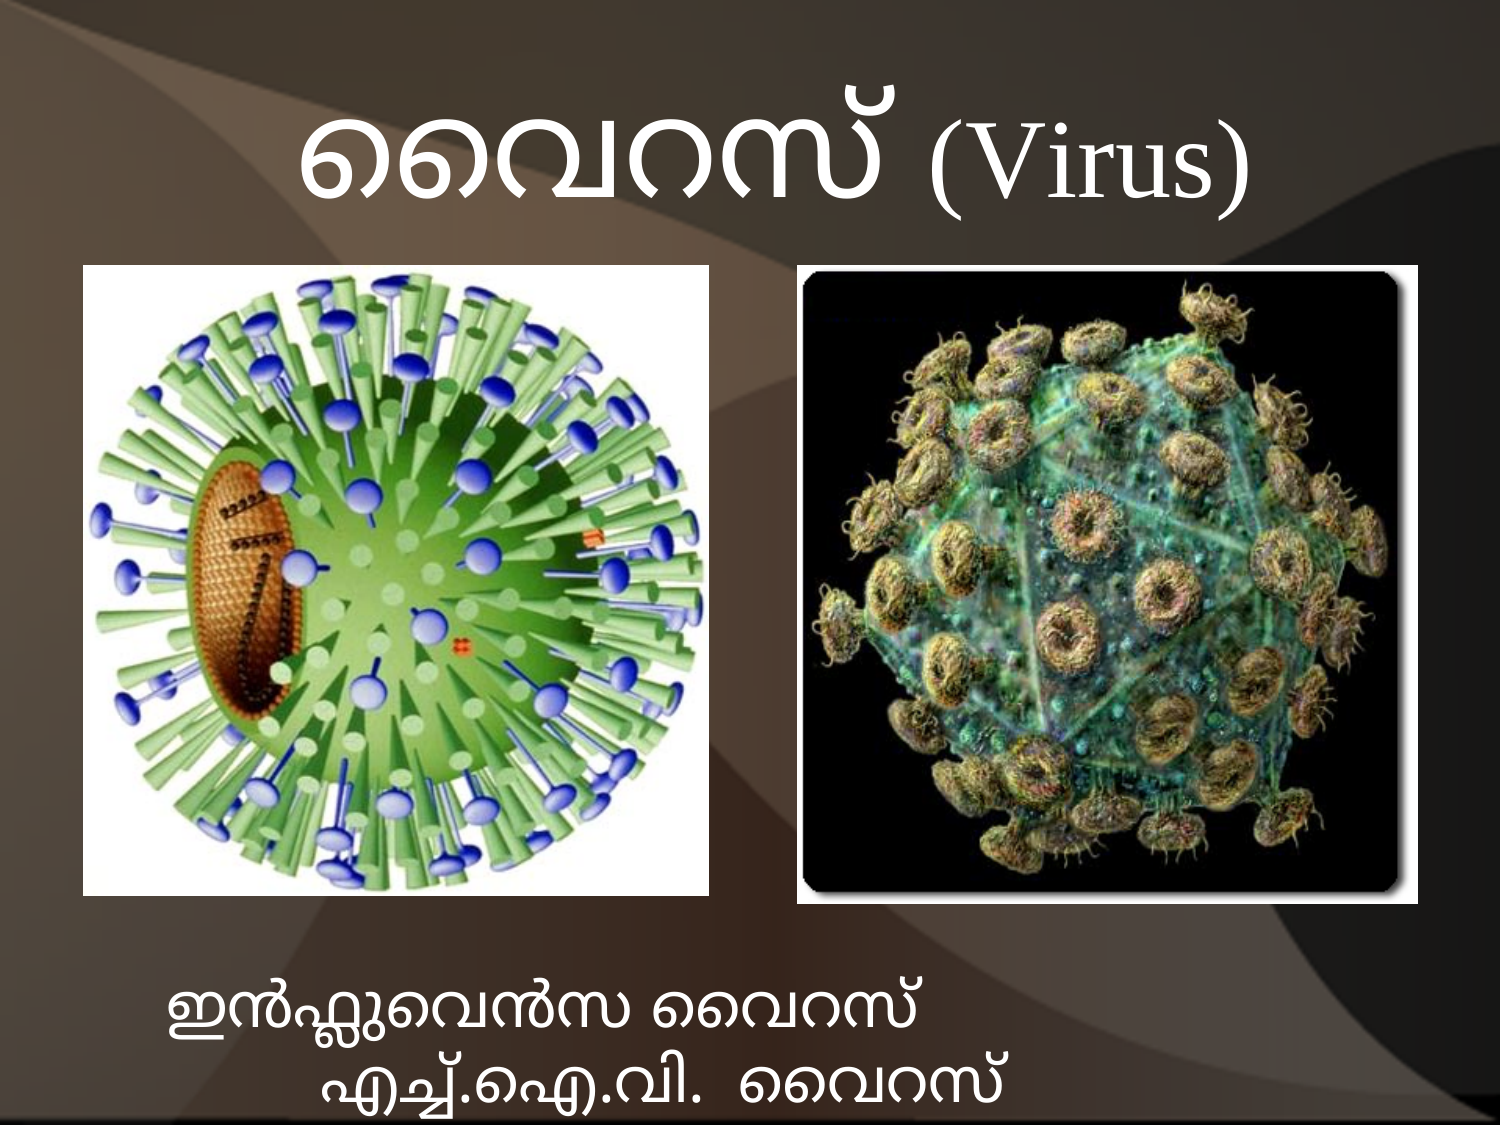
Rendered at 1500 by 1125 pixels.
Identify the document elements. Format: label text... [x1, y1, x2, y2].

list ഇന്‍ഫ്ലുവെന്‍സ വൈറസ് എച്ച്.ഐ.വി. വൈറസ് [113, 957, 1388, 1125]
title വൈറസ് (Virus) [75, 29, 1425, 233]
picture [0, 0, 1500, 1125]
